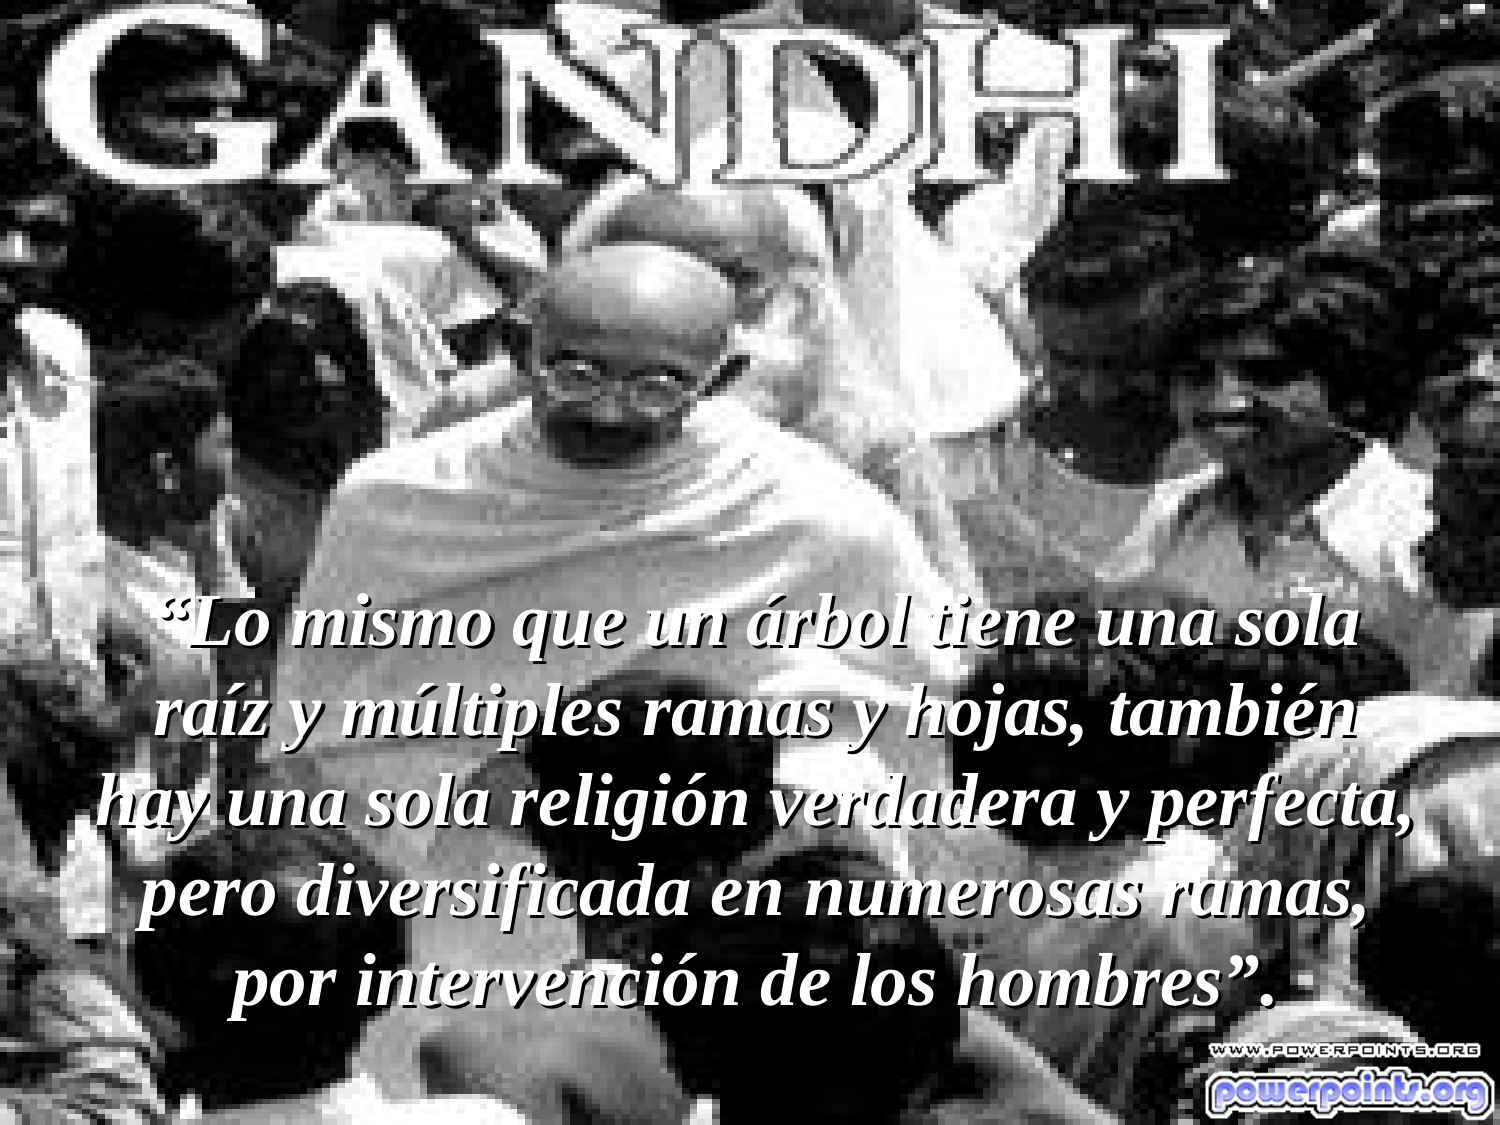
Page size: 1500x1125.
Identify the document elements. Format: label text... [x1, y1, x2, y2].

text_box “Lo mismo que un árbol tiene una sola raíz y múltiples ramas y hojas, también hay una sola religión verdadera y perfecta, pero diversificada en numerosas ramas, por intervención de los hombres”. [75, 562, 1438, 1125]
picture [0, 0, 1500, 1125]
